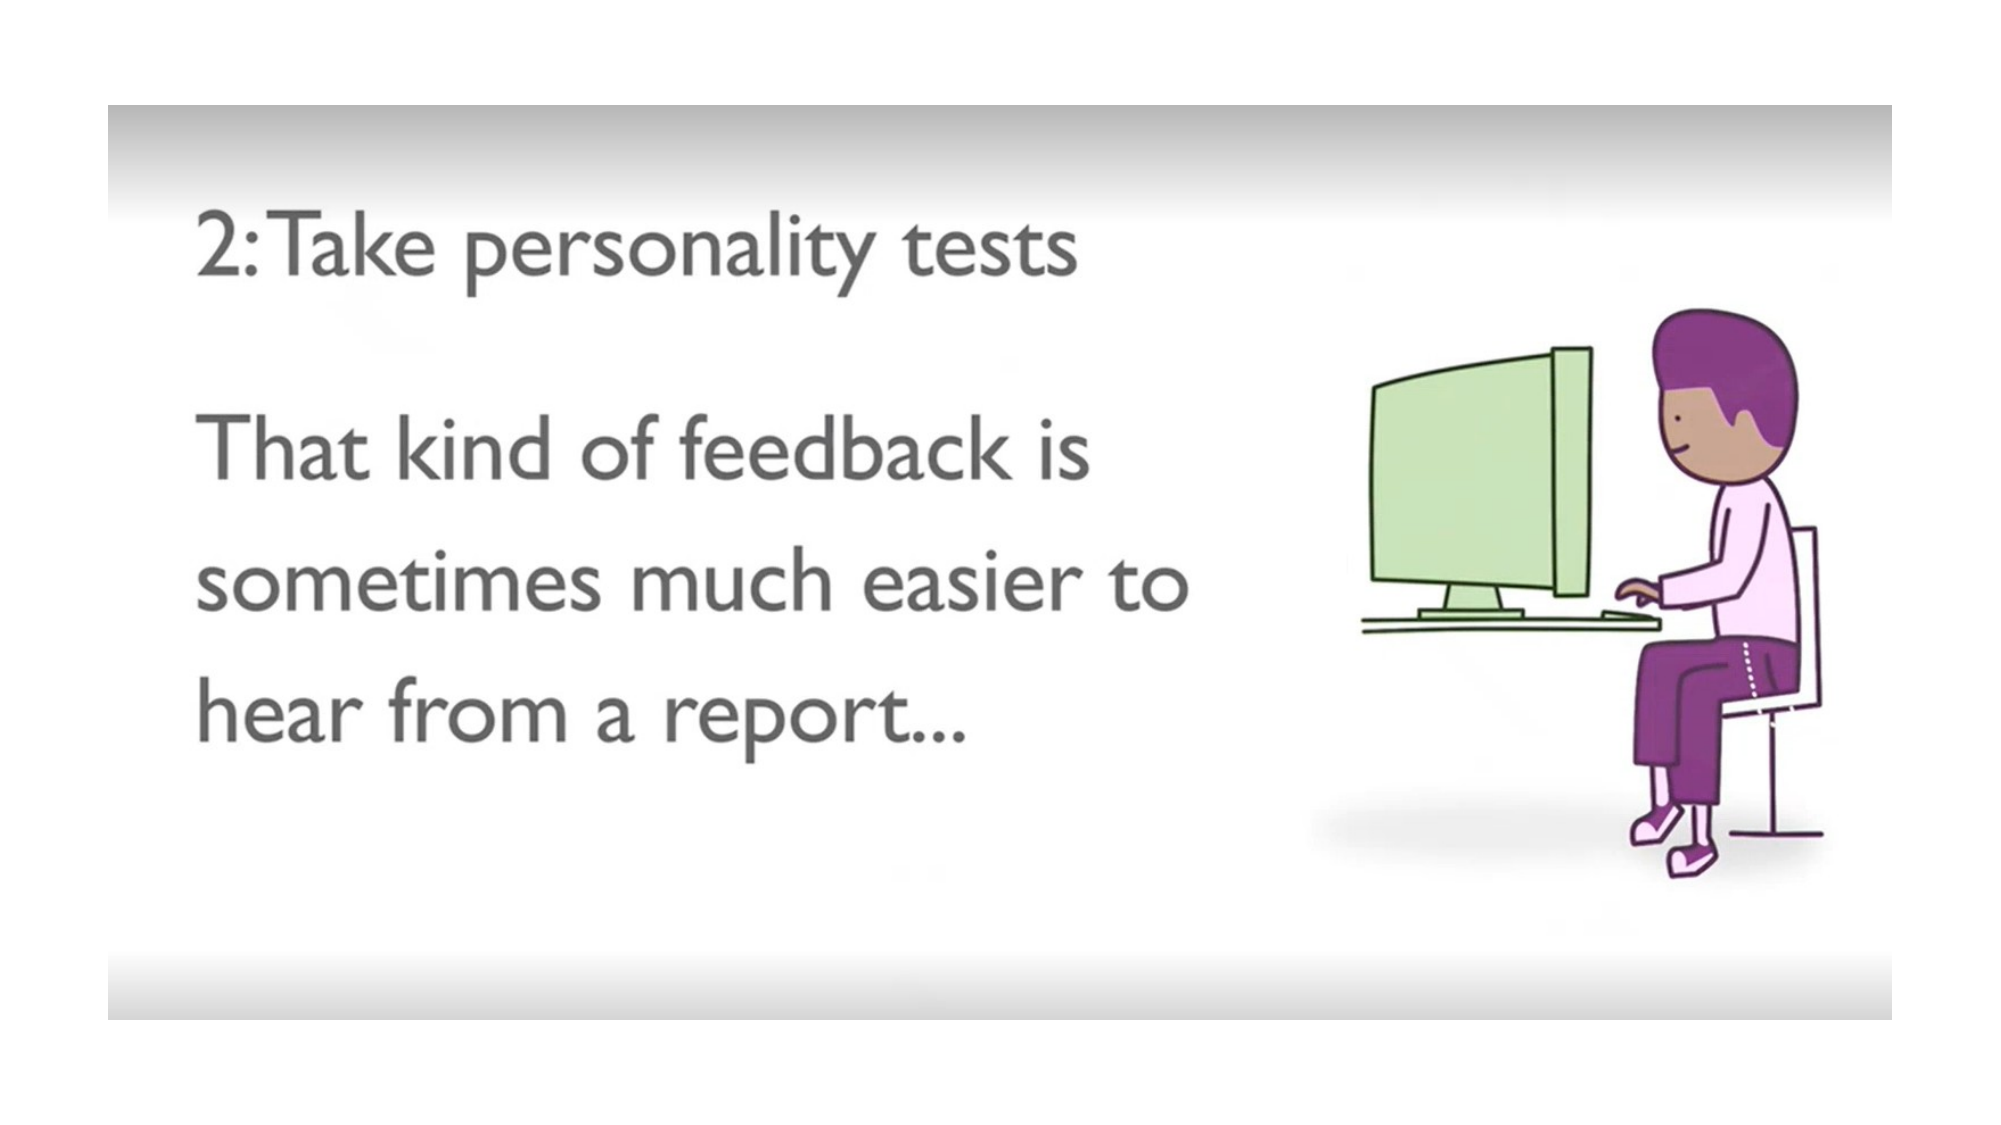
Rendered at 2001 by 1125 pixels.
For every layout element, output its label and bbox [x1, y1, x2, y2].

picture [108, 105, 1892, 1020]
